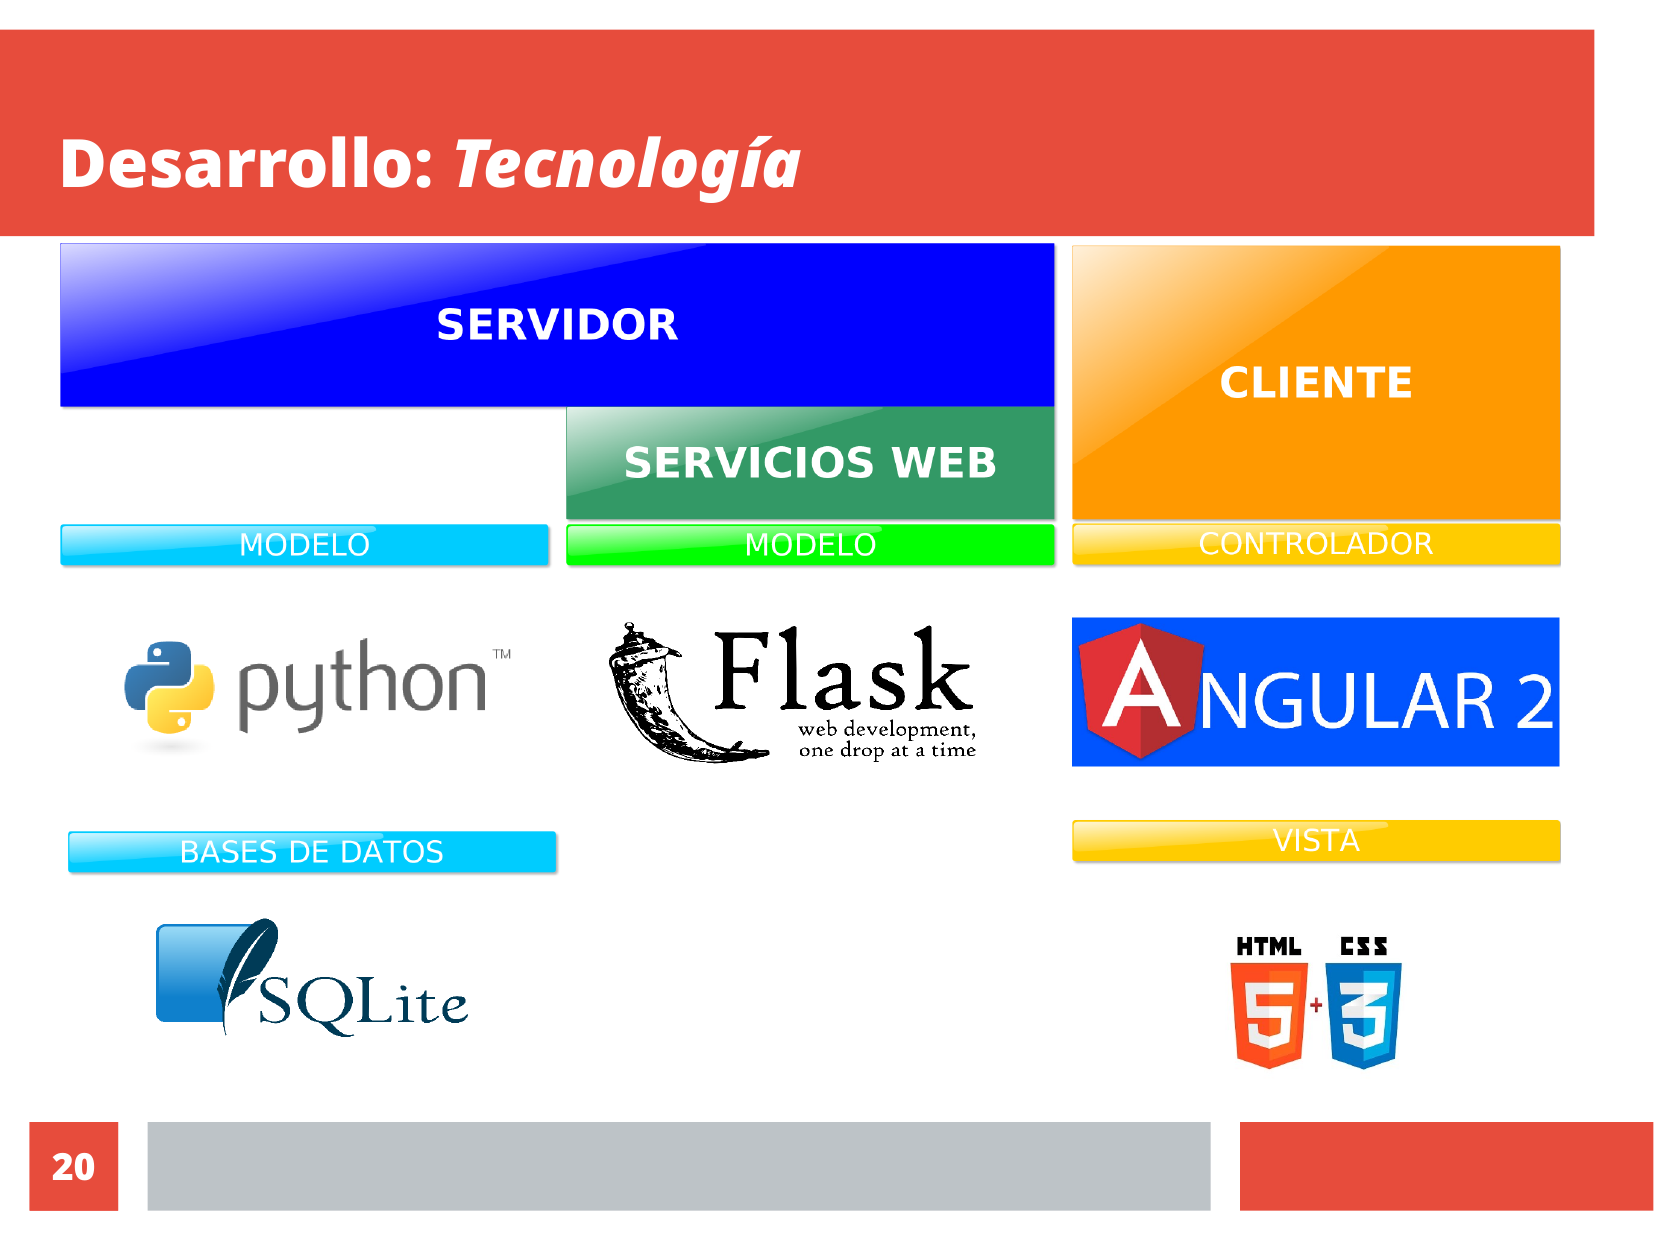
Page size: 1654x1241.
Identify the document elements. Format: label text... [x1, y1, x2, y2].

title Desarrollo: Tecnología [59, 59, 1595, 207]
picture [59, 242, 1561, 1101]
